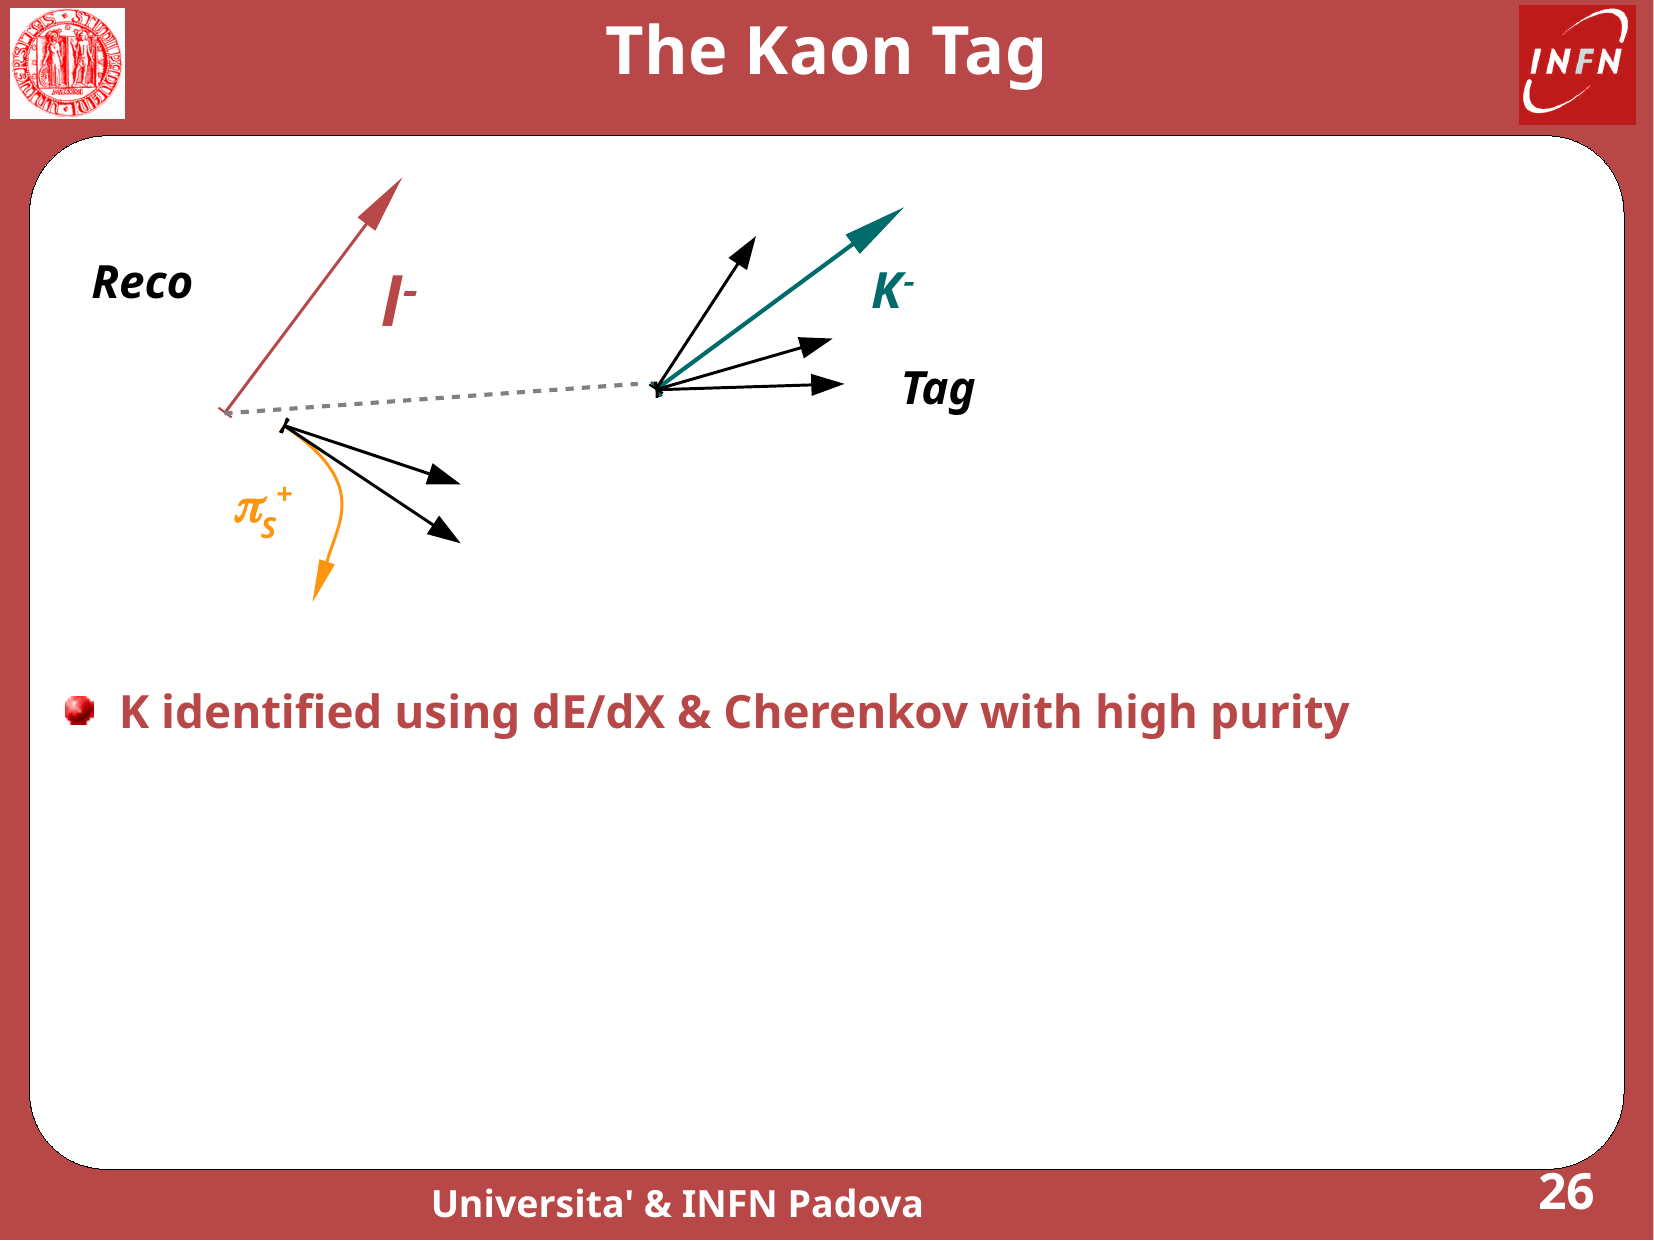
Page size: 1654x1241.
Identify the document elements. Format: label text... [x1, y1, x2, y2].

text_box pS+ [218, 460, 310, 560]
text_box K- [856, 248, 938, 344]
text_box Reco [76, 242, 211, 328]
list K identified using dE/dX & Cherenkov with high purity [38, 679, 1625, 822]
title The Kaon Tag [82, 0, 1571, 99]
text_box Tag [885, 348, 988, 435]
text_box l- [366, 248, 441, 350]
